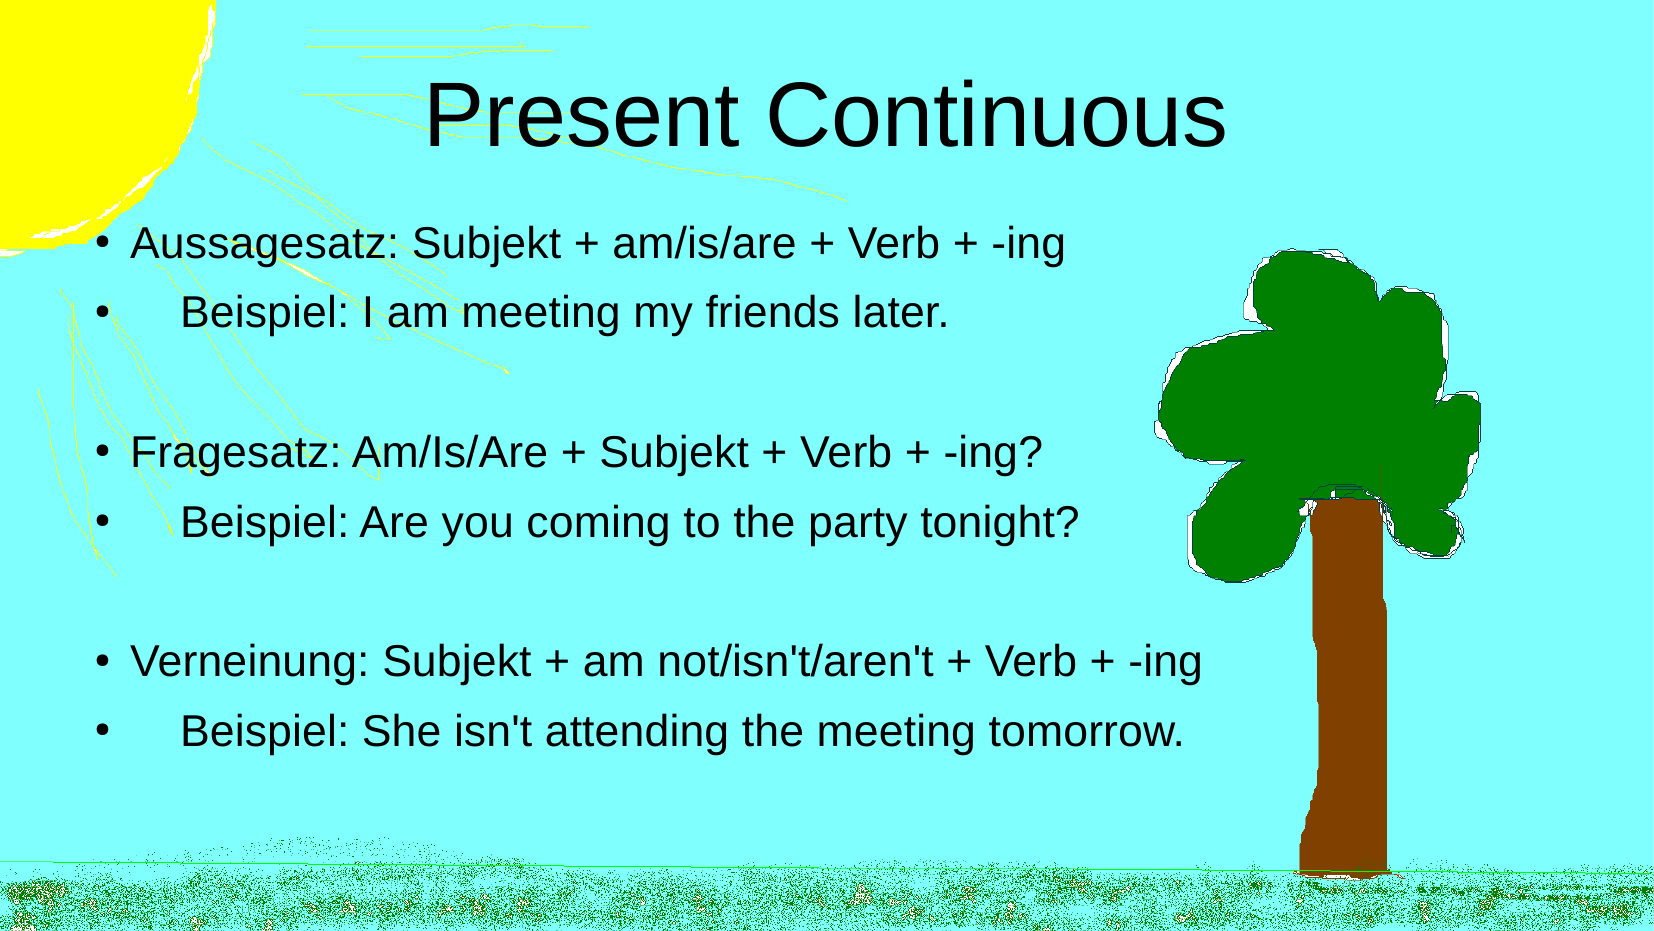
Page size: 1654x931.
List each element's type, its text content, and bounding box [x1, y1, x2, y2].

picture [0, 0, 1654, 931]
title Present Continuous [82, 37, 1571, 193]
list Aussagesatz: Subjekt + am/is/are + Verb + -ing Beispiel: I am meeting my friends later. Fragesatz: Am/Is/Are + Subjekt + Verb + -ing? Beispiel: Are you coming to the party tonight? Verneinung: Subjekt + am not/isn't/aren't + Verb + -ing Beispiel: She isn't attending the meeting tomorrow. [82, 217, 1571, 758]
text_box [1269, 854, 1347, 926]
